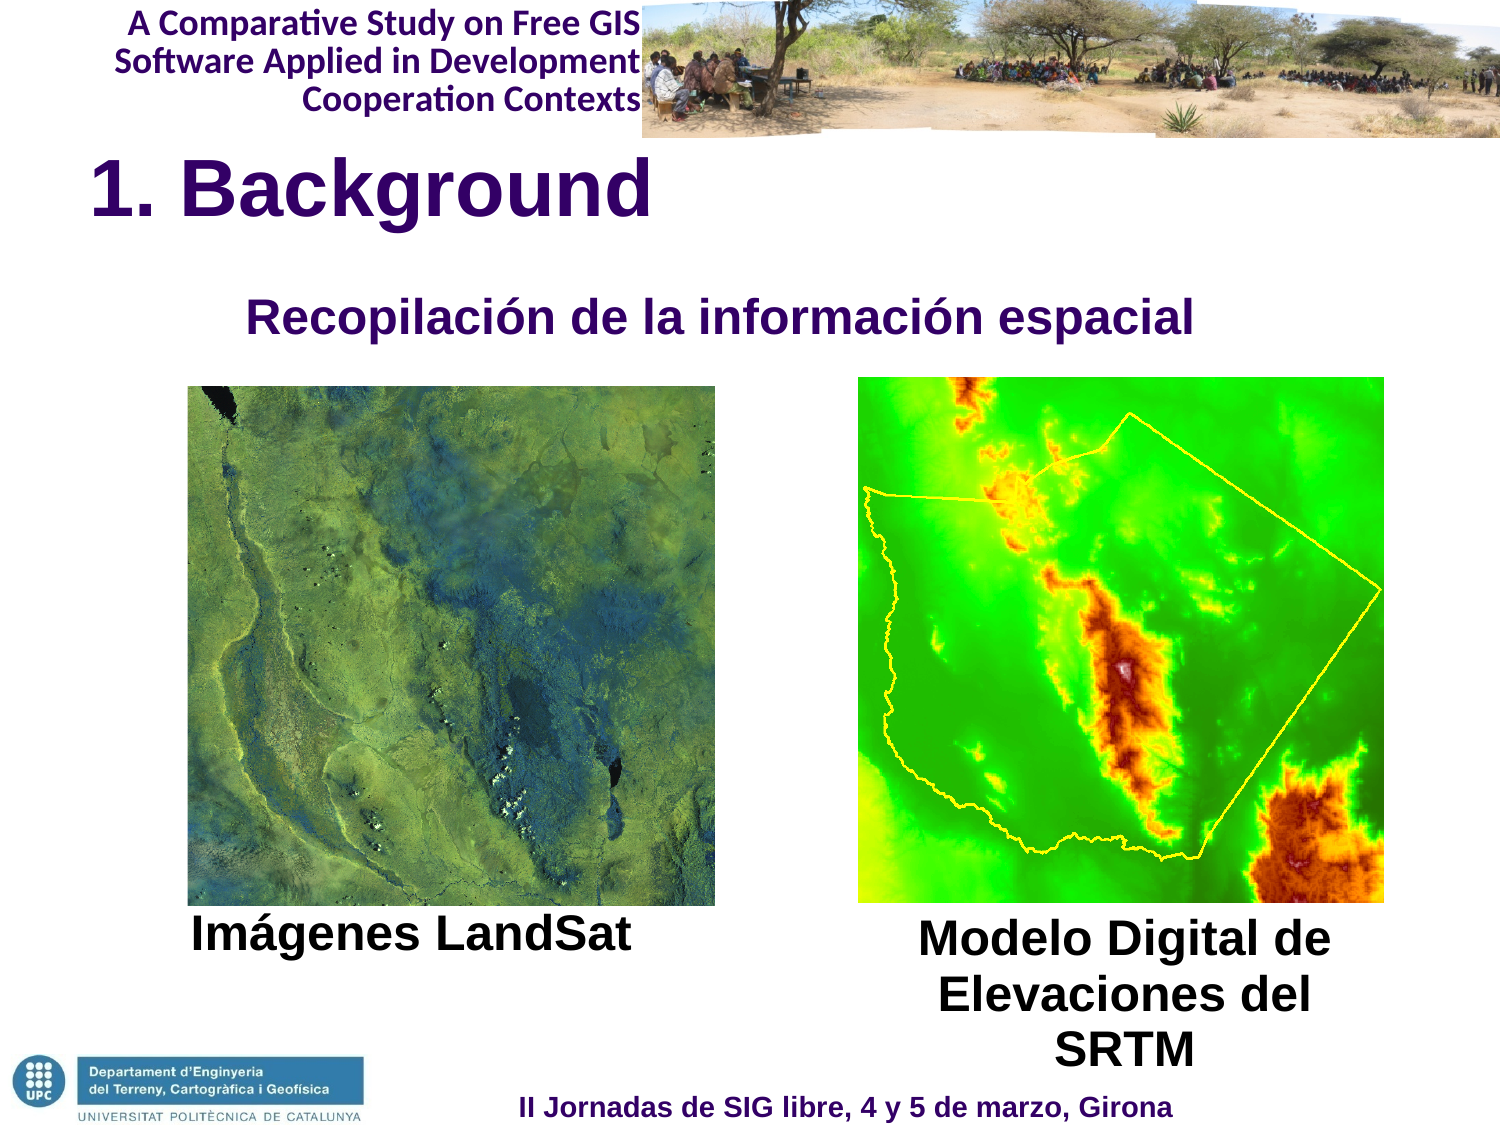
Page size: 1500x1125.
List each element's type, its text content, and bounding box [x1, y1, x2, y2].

text_box Recopilación de la información espacial [46, 281, 1395, 353]
text_box Imágenes LandSat [175, 897, 715, 970]
text_box Modelo Digital de Elevaciones del SRTM [855, 902, 1395, 1085]
text_box II Jornadas de SIG libre, 4 y 5 de marzo, Girona [360, 1083, 1341, 1125]
picture [855, 375, 1385, 902]
picture [642, 0, 1500, 138]
title 1. Background [75, 105, 1199, 272]
picture [187, 386, 715, 897]
picture [0, 1054, 376, 1125]
